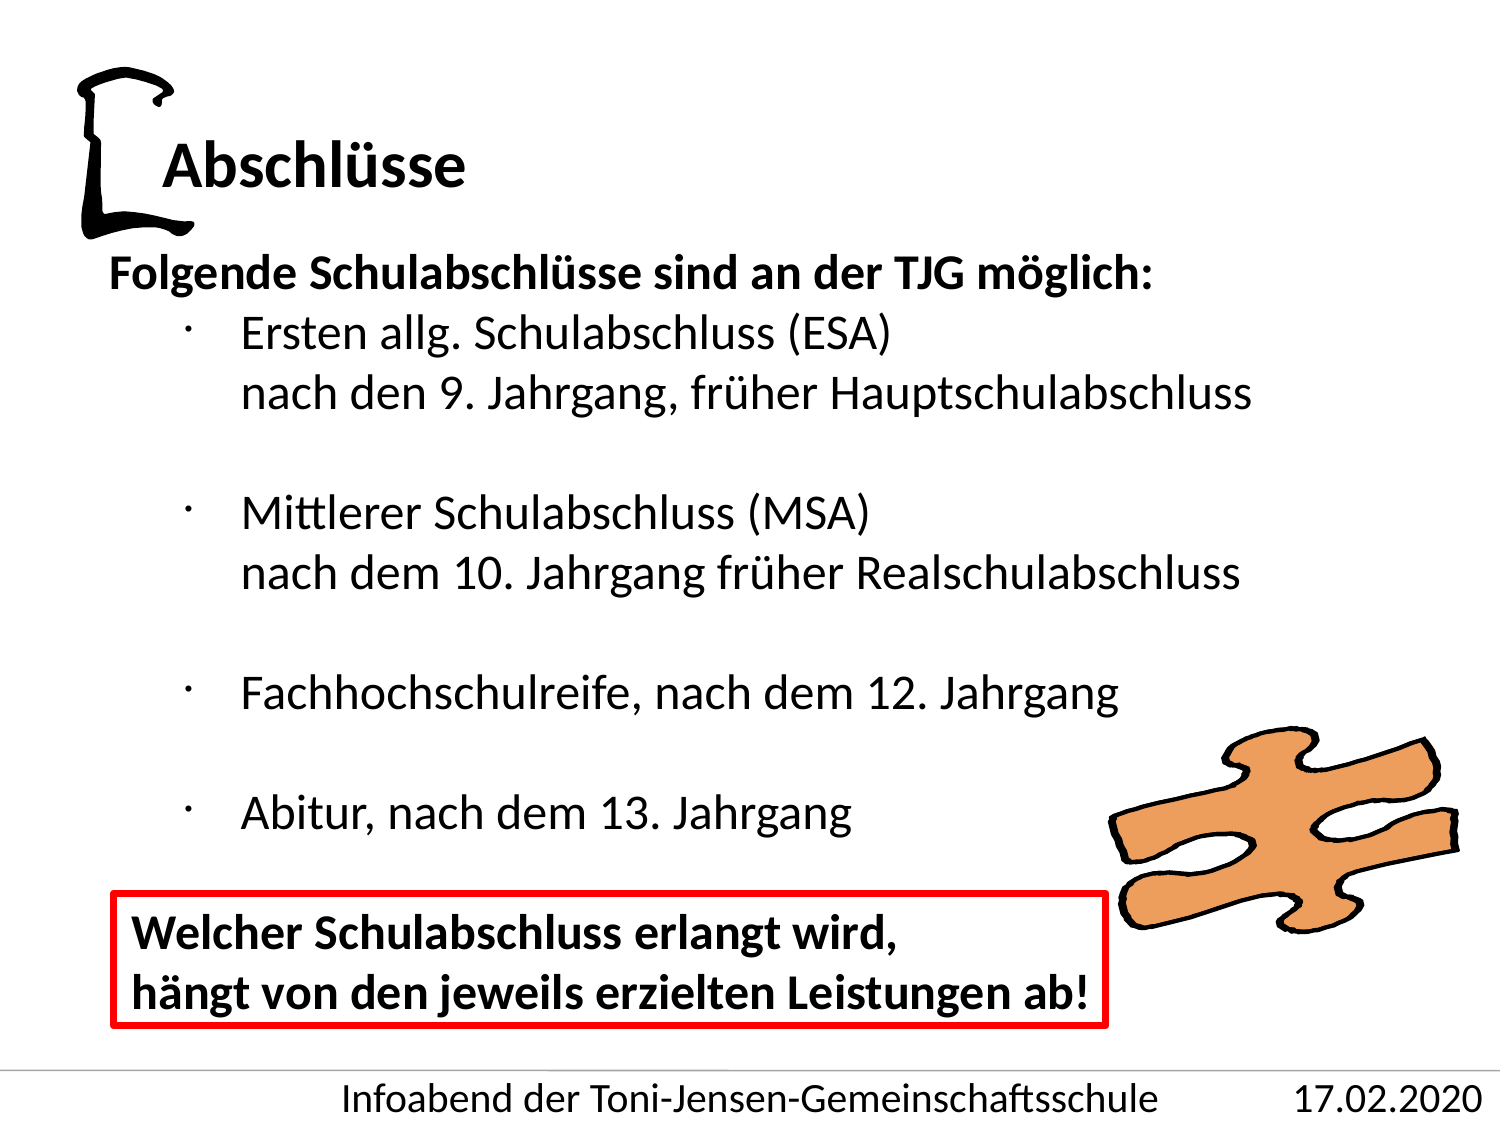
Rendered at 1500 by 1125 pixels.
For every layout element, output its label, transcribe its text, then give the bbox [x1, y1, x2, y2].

text_box Folgende Schulabschlüsse sind an der TJG möglich: Ersten allg. Schulabschluss (ESA) nach den 9. Jahrgang, früher Hauptschulabschluss Mittlerer Schulabschluss (MSA) nach dem 10. Jahrgang früher Realschulabschluss Fachhochschulreife, nach dem 12. Jahrgang Abitur, nach dem 13. Jahrgang Welcher Schulabschluss erlangt wird, hängt von den jeweils erzielten Leistungen ab! [94, 231, 1406, 1087]
picture [76, 66, 195, 240]
text_box Infoabend der Toni-Jensen-Gemeinschaftsschule [0, 1072, 1269, 1125]
text_box [1108, 726, 1459, 934]
text_box 17.02.2020 [1350, 1088, 1361, 1109]
text_box Abschlüsse [195, 113, 1294, 209]
text_box 17.02.2020 [1406, 1063, 1500, 1069]
text_box 17.02.2020 [1269, 1072, 1500, 1125]
